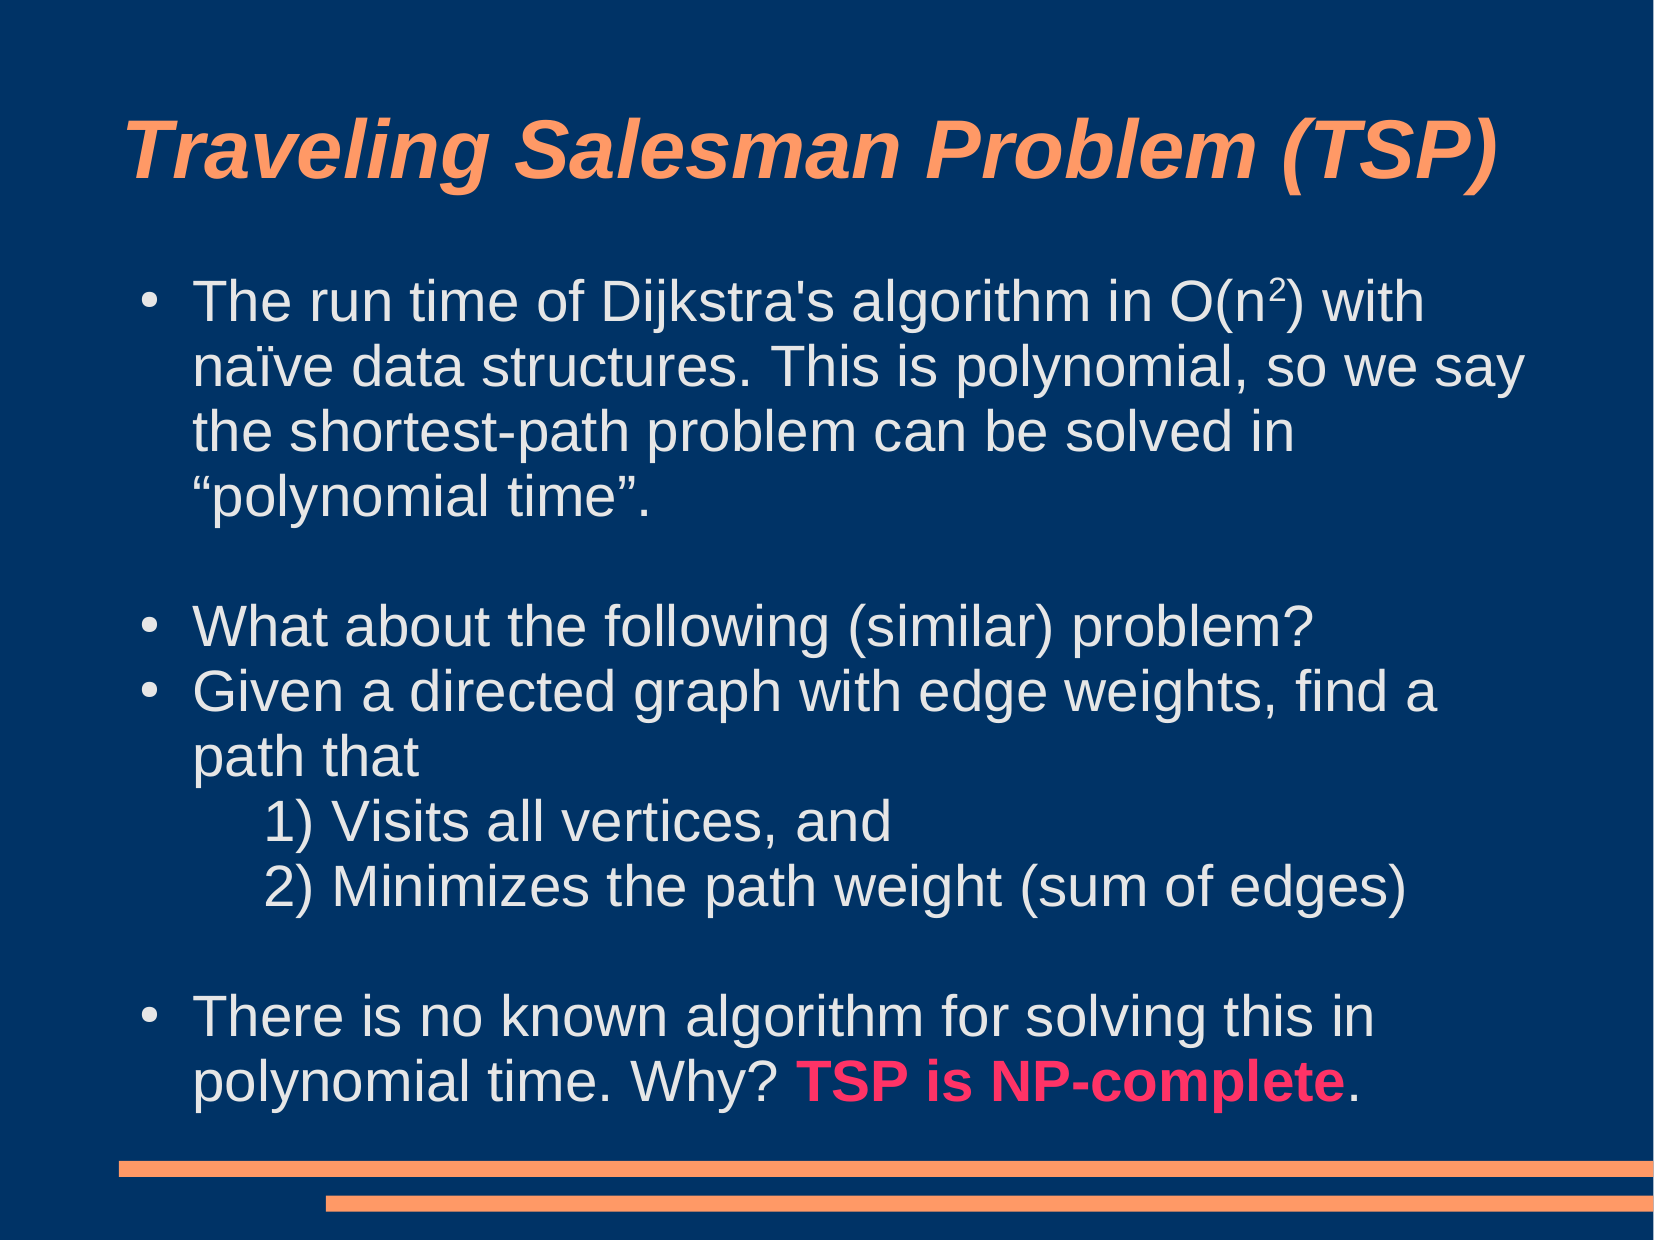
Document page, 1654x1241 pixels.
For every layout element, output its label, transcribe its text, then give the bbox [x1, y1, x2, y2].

list The run time of Dijkstra's algorithm in O(n2) with naïve data structures. This is polynomial, so we say the shortest-path problem can be solved in “polynomial time”. What about the following (similar) problem? Given a directed graph with edge weights, find a path that Visits all vertices, and Minimizes the path weight (sum of edges) There is no known algorithm for solving this in polynomial time. Why? TSP is NP-complete. [121, 268, 1561, 1116]
title Traveling Salesman Problem (TSP) [121, 46, 1534, 254]
